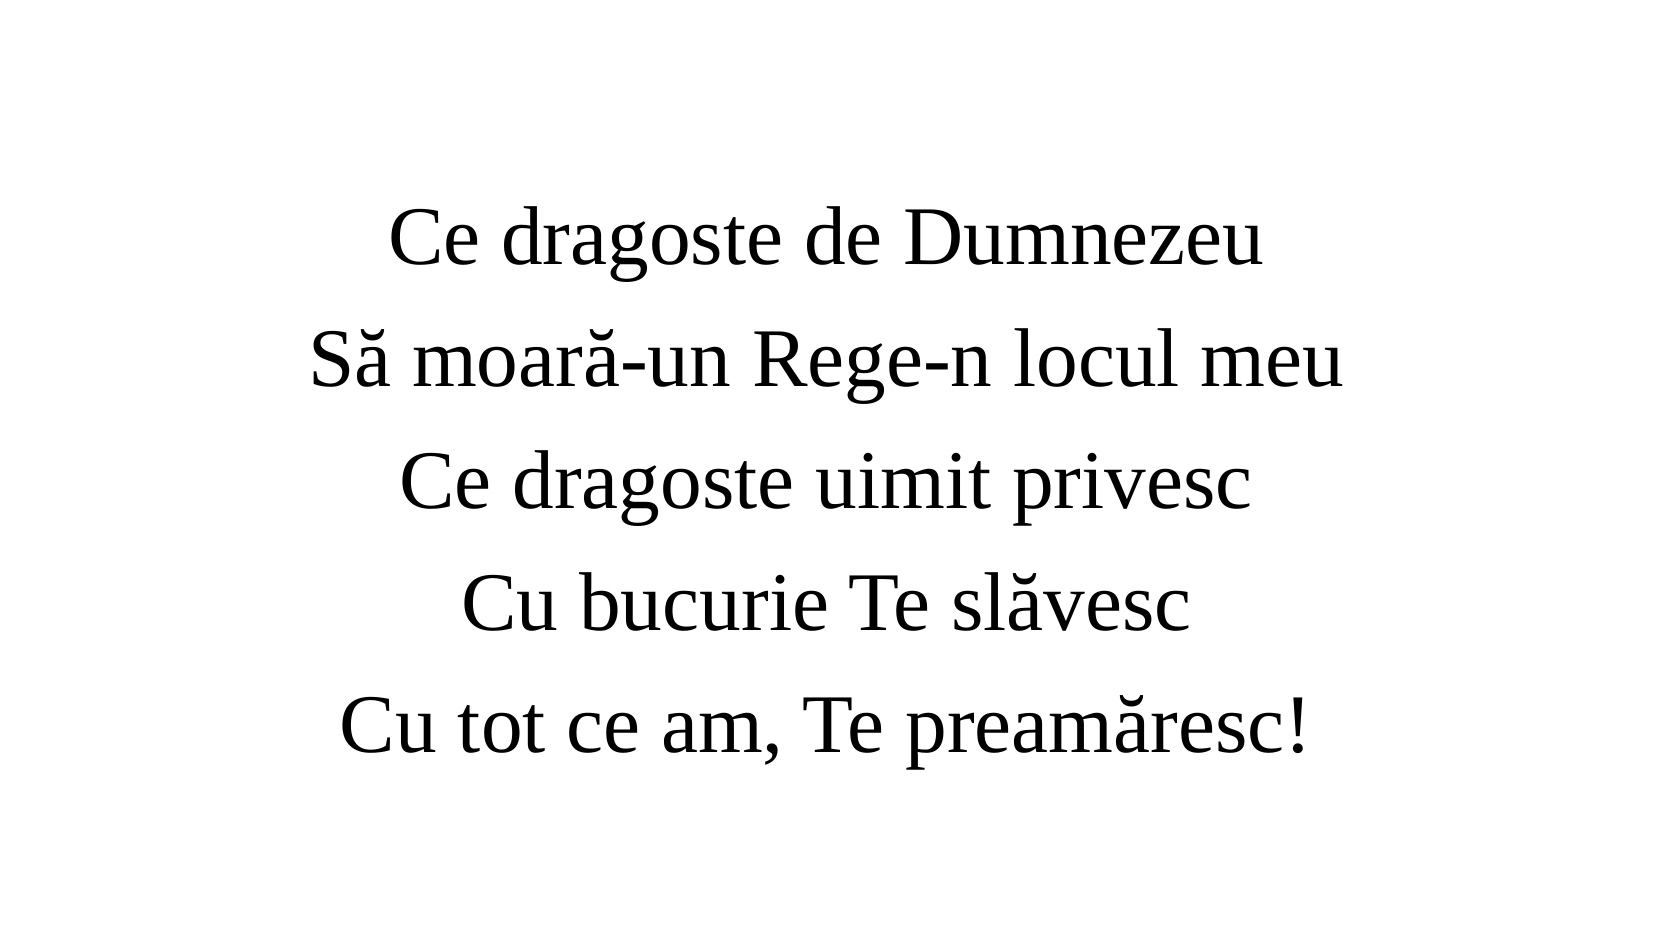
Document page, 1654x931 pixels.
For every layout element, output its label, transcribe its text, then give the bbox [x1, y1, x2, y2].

subtitle Ce dragoste de Dumnezeu Să moară-un Rege-n locul meu Ce dragoste uimit privesc Cu bucurie Te slăvesc Cu tot ce am, Te preamăresc! [118, 176, 1536, 774]
